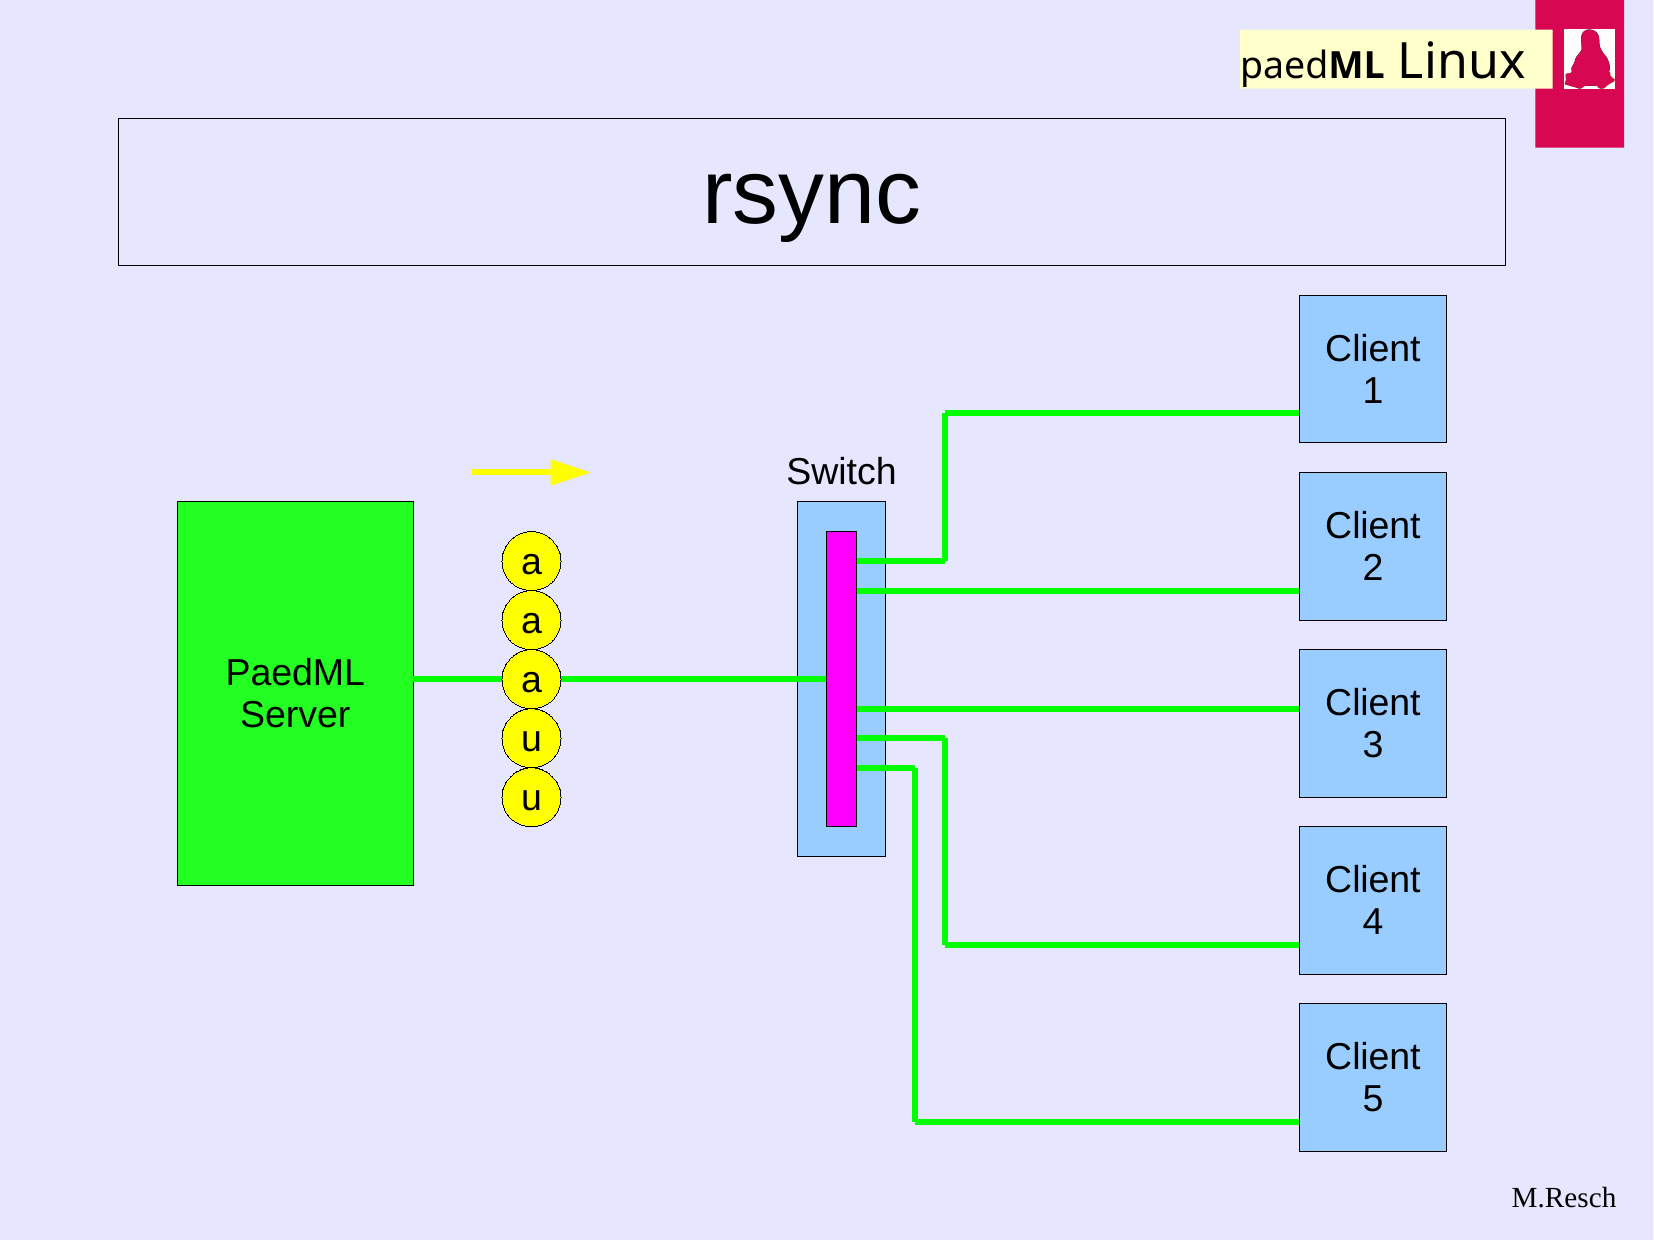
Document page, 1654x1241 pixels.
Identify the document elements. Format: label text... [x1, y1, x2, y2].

text_box Switch [767, 442, 916, 500]
text_box a [501, 591, 562, 650]
text_box u [501, 768, 562, 827]
text_box Client 4 [1299, 826, 1447, 975]
text_box a [501, 650, 562, 709]
title rsync [118, 118, 1506, 266]
text_box PaedML Server [177, 501, 414, 886]
text_box Client 5 [1299, 1003, 1447, 1152]
text_box a [501, 531, 562, 591]
text_box Client 3 [1299, 649, 1447, 798]
text_box Client 1 [1299, 295, 1447, 443]
text_box Client 2 [1299, 472, 1447, 621]
text_box u [501, 708, 562, 768]
text_box [797, 501, 886, 857]
